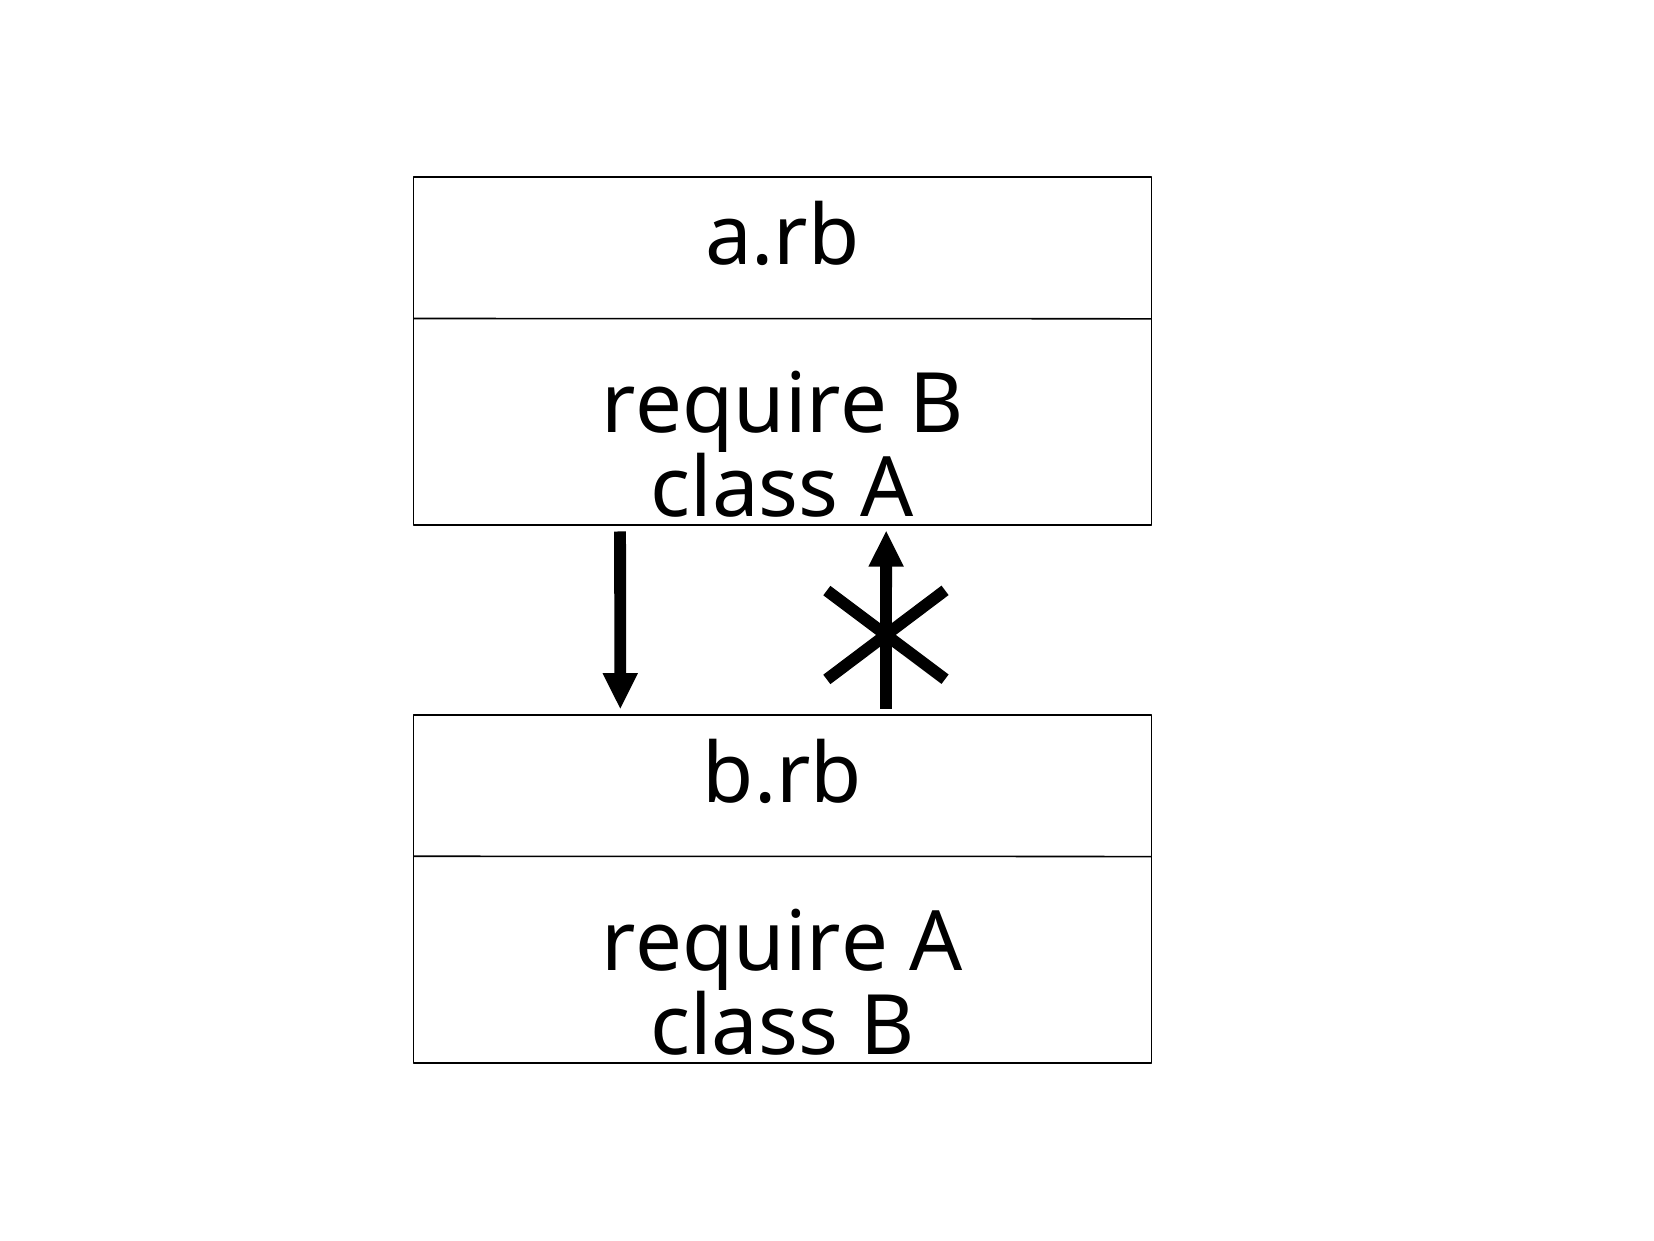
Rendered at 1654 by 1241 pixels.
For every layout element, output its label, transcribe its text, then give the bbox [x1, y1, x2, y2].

text_box a.rb require B class A [413, 177, 1152, 318]
text_box b.rb require A class B [413, 715, 1152, 855]
text_box b.rb require A class B [413, 858, 1152, 1063]
text_box a.rb require B class A [413, 320, 1152, 526]
